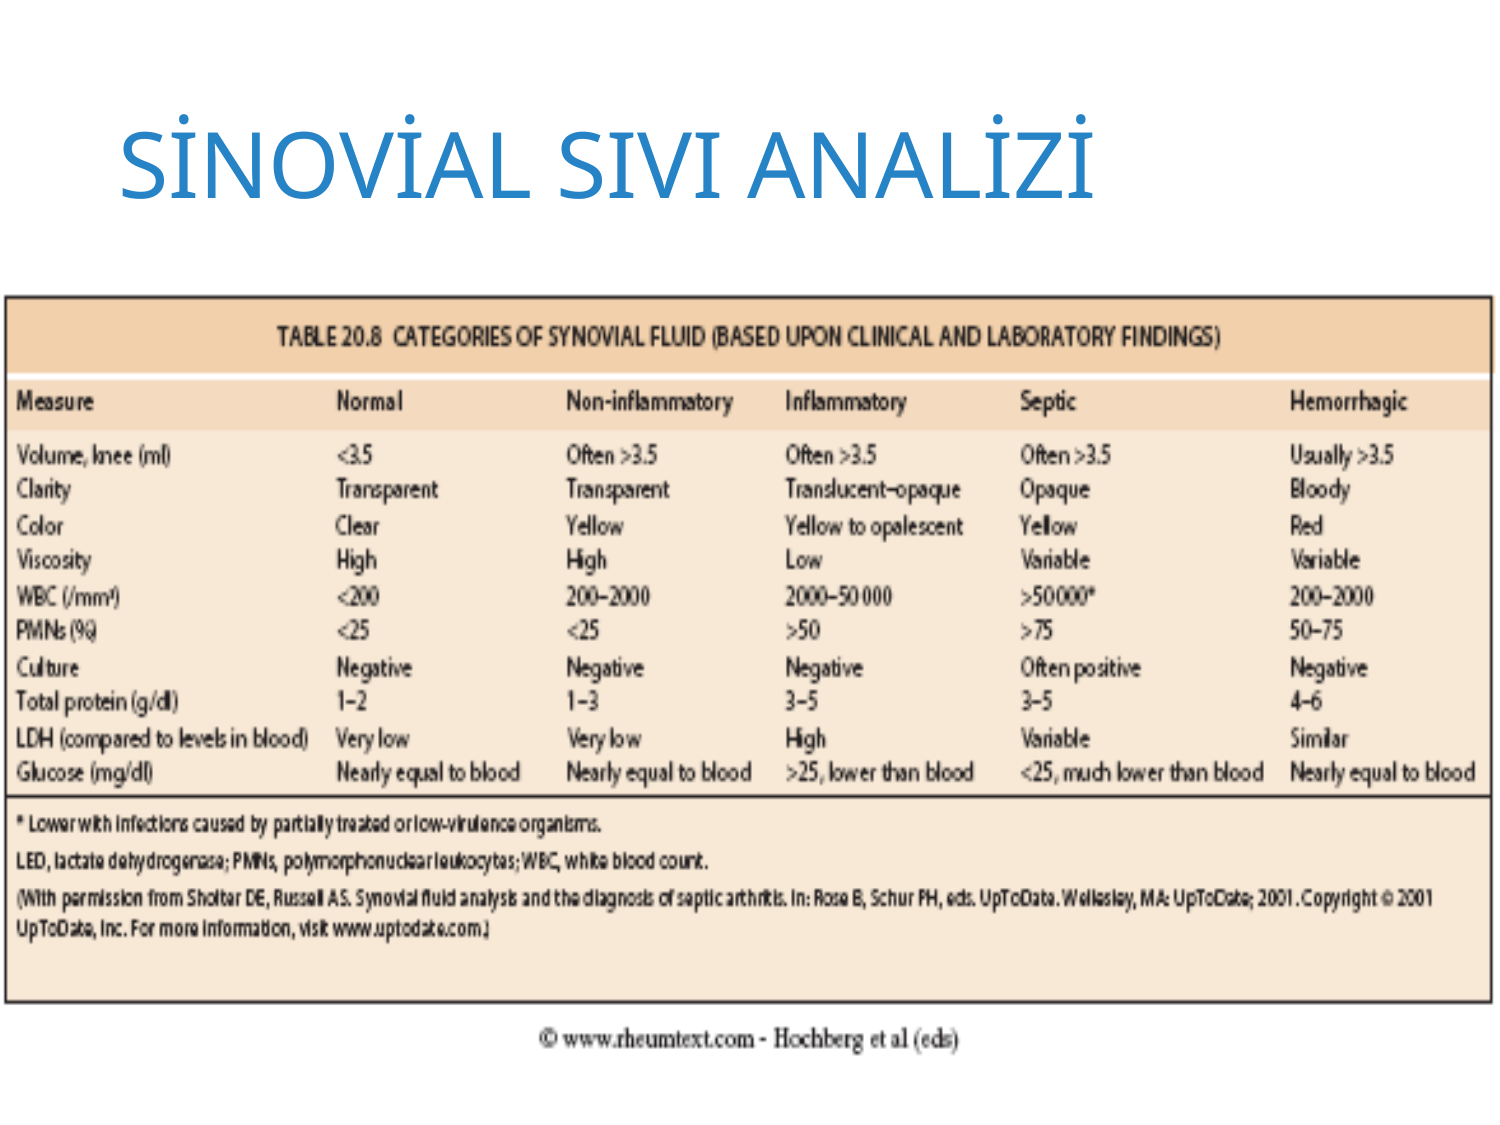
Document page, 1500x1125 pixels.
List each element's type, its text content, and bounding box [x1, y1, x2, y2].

title SİNOVİAL SIVI ANALİZİ [103, 59, 1397, 278]
chart [0, 290, 1500, 1059]
